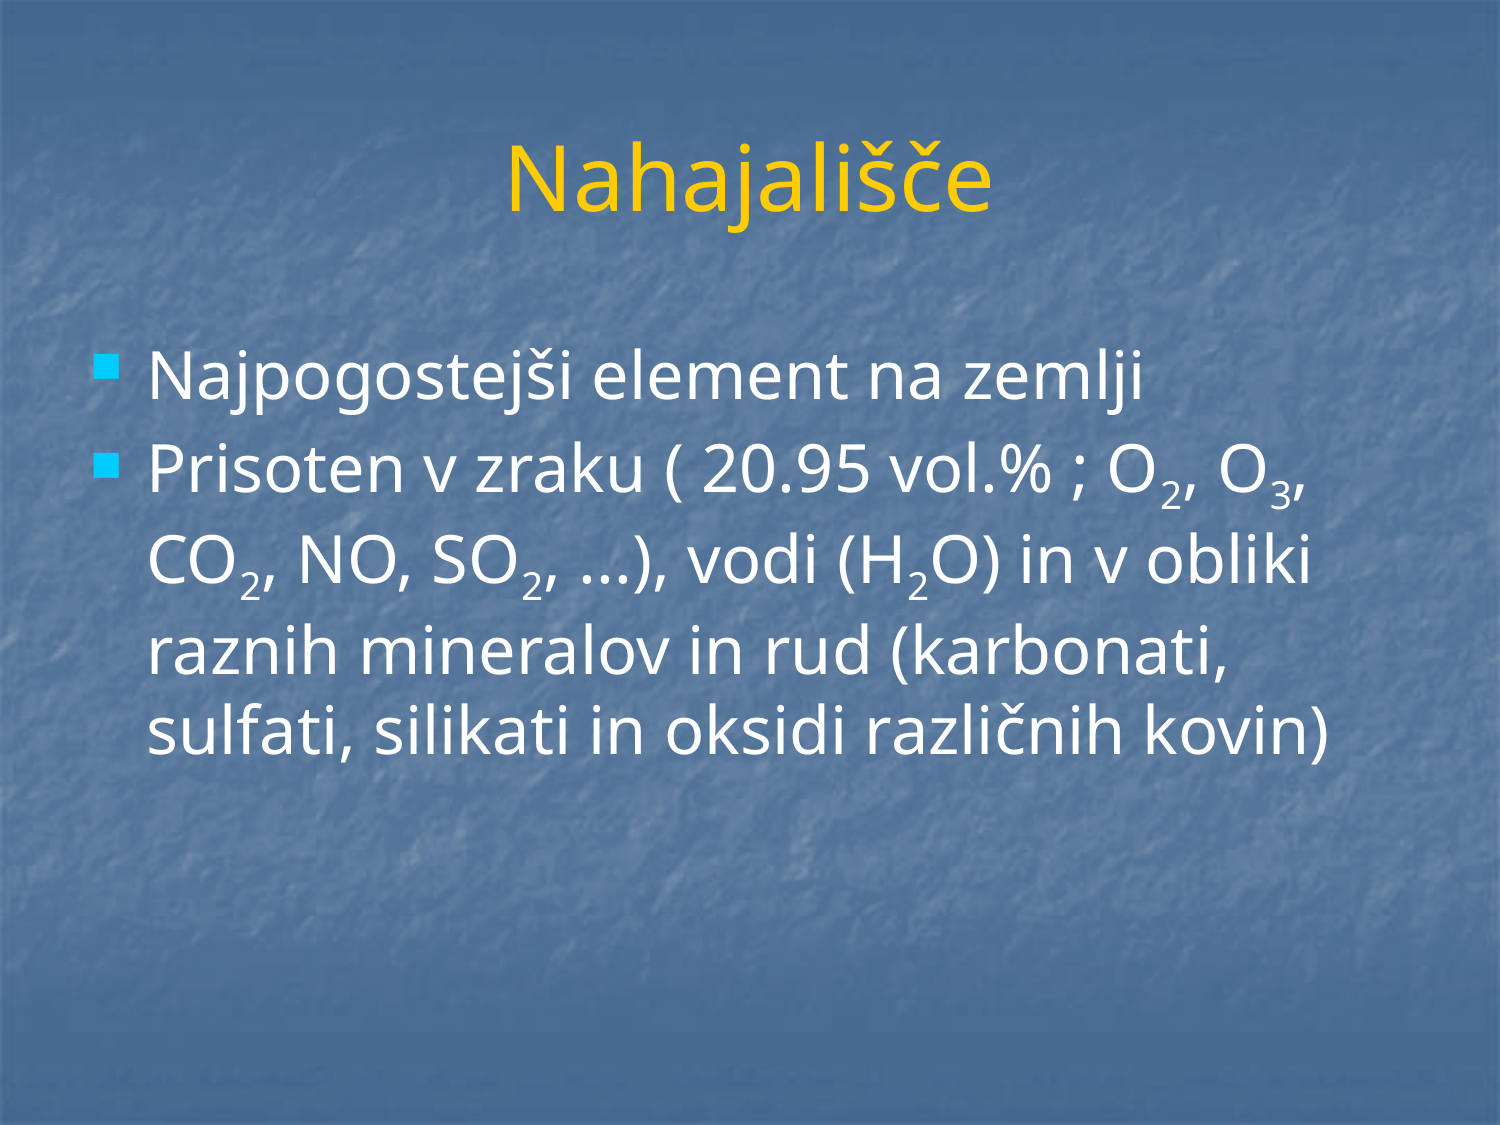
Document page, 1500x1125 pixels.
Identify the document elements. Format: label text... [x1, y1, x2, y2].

list Najpogostejši element na zemlji Prisoten v zraku ( 20.95 vol.% ; O2, O3, CO2, NO, SO2, ...), vodi (H2O) in v obliki raznih mineralov in rud (karbonati, sulfati, silikati in oksidi različnih kovin) [75, 324, 1425, 1000]
picture [0, 0, 1500, 1125]
title Nahajališče [75, 62, 1425, 288]
